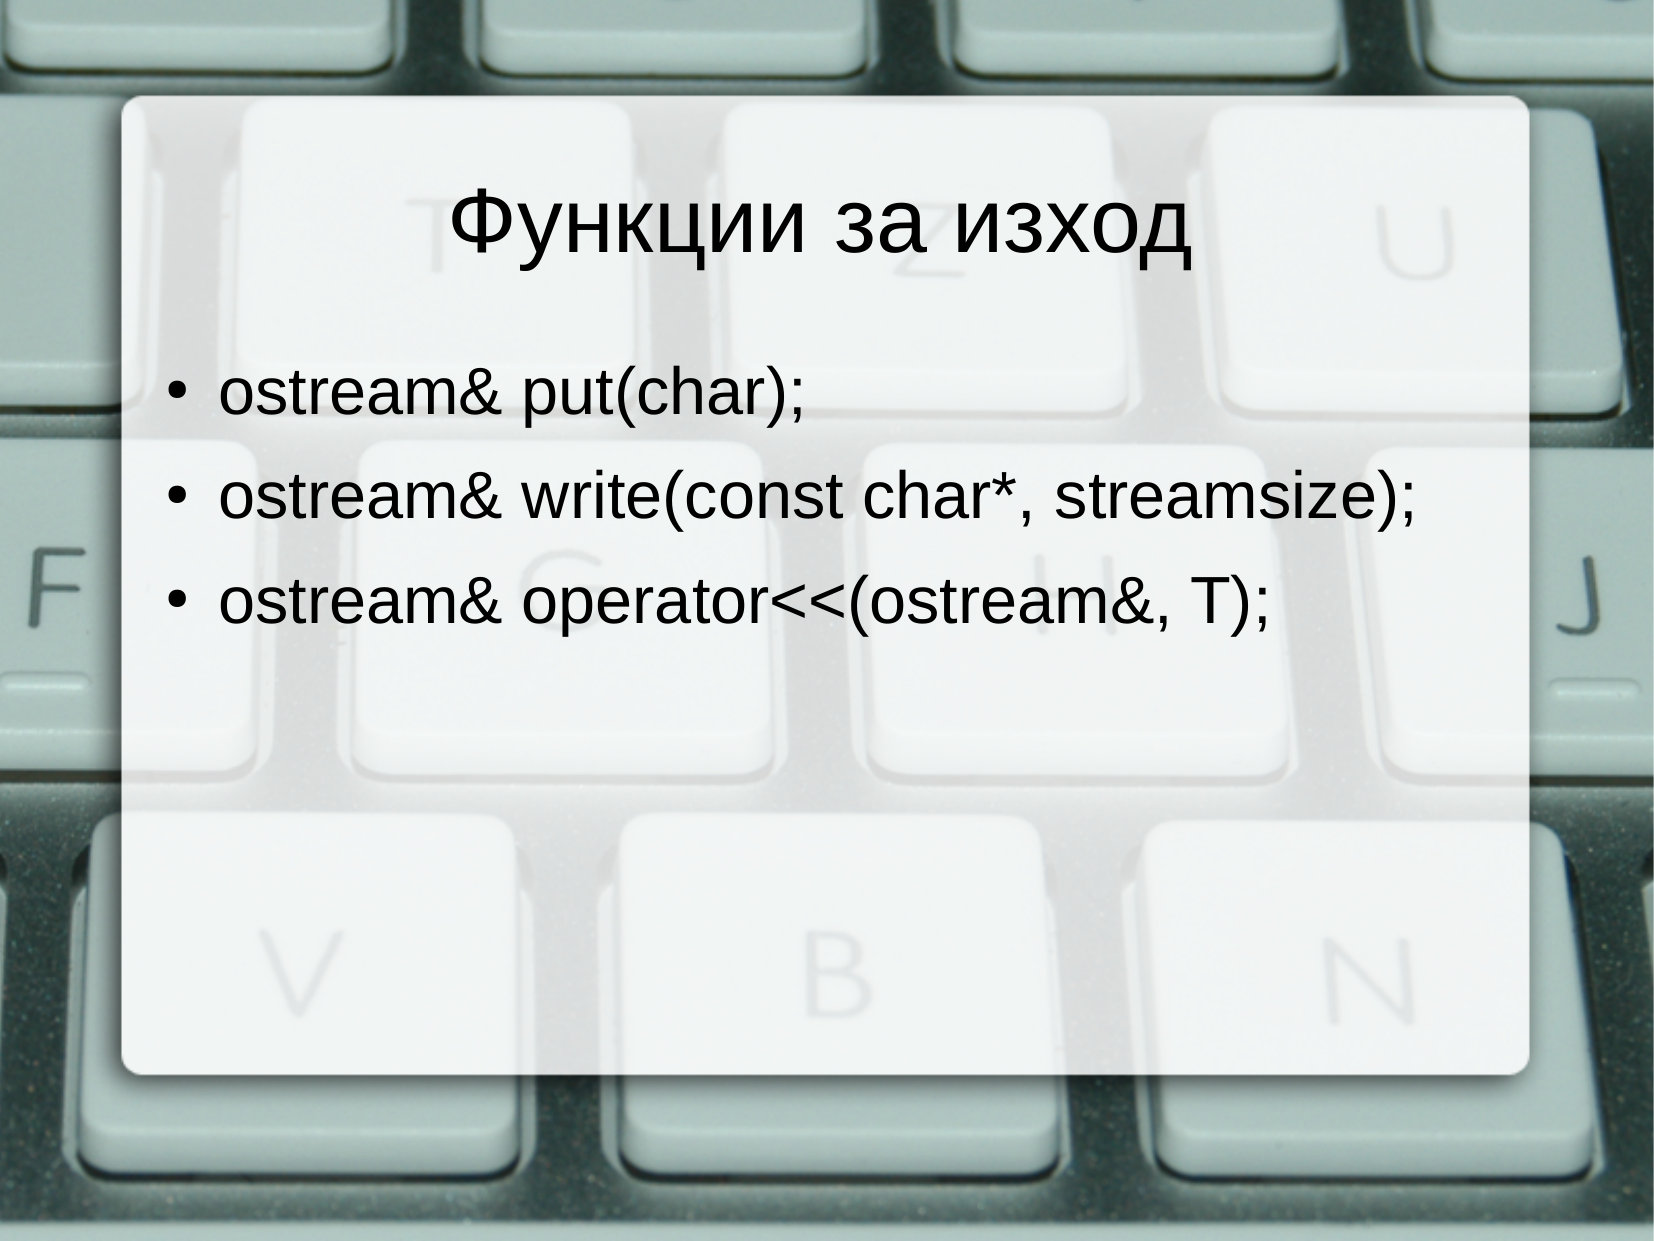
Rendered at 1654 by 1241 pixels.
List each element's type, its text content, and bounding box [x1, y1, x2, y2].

list ostream& put(char); ostream& write(const char*, streamsize); ostream& operator<<(ostream&, T); [147, 354, 1506, 1074]
picture [0, 0, 1654, 1241]
title Функции за изход [135, 117, 1506, 325]
